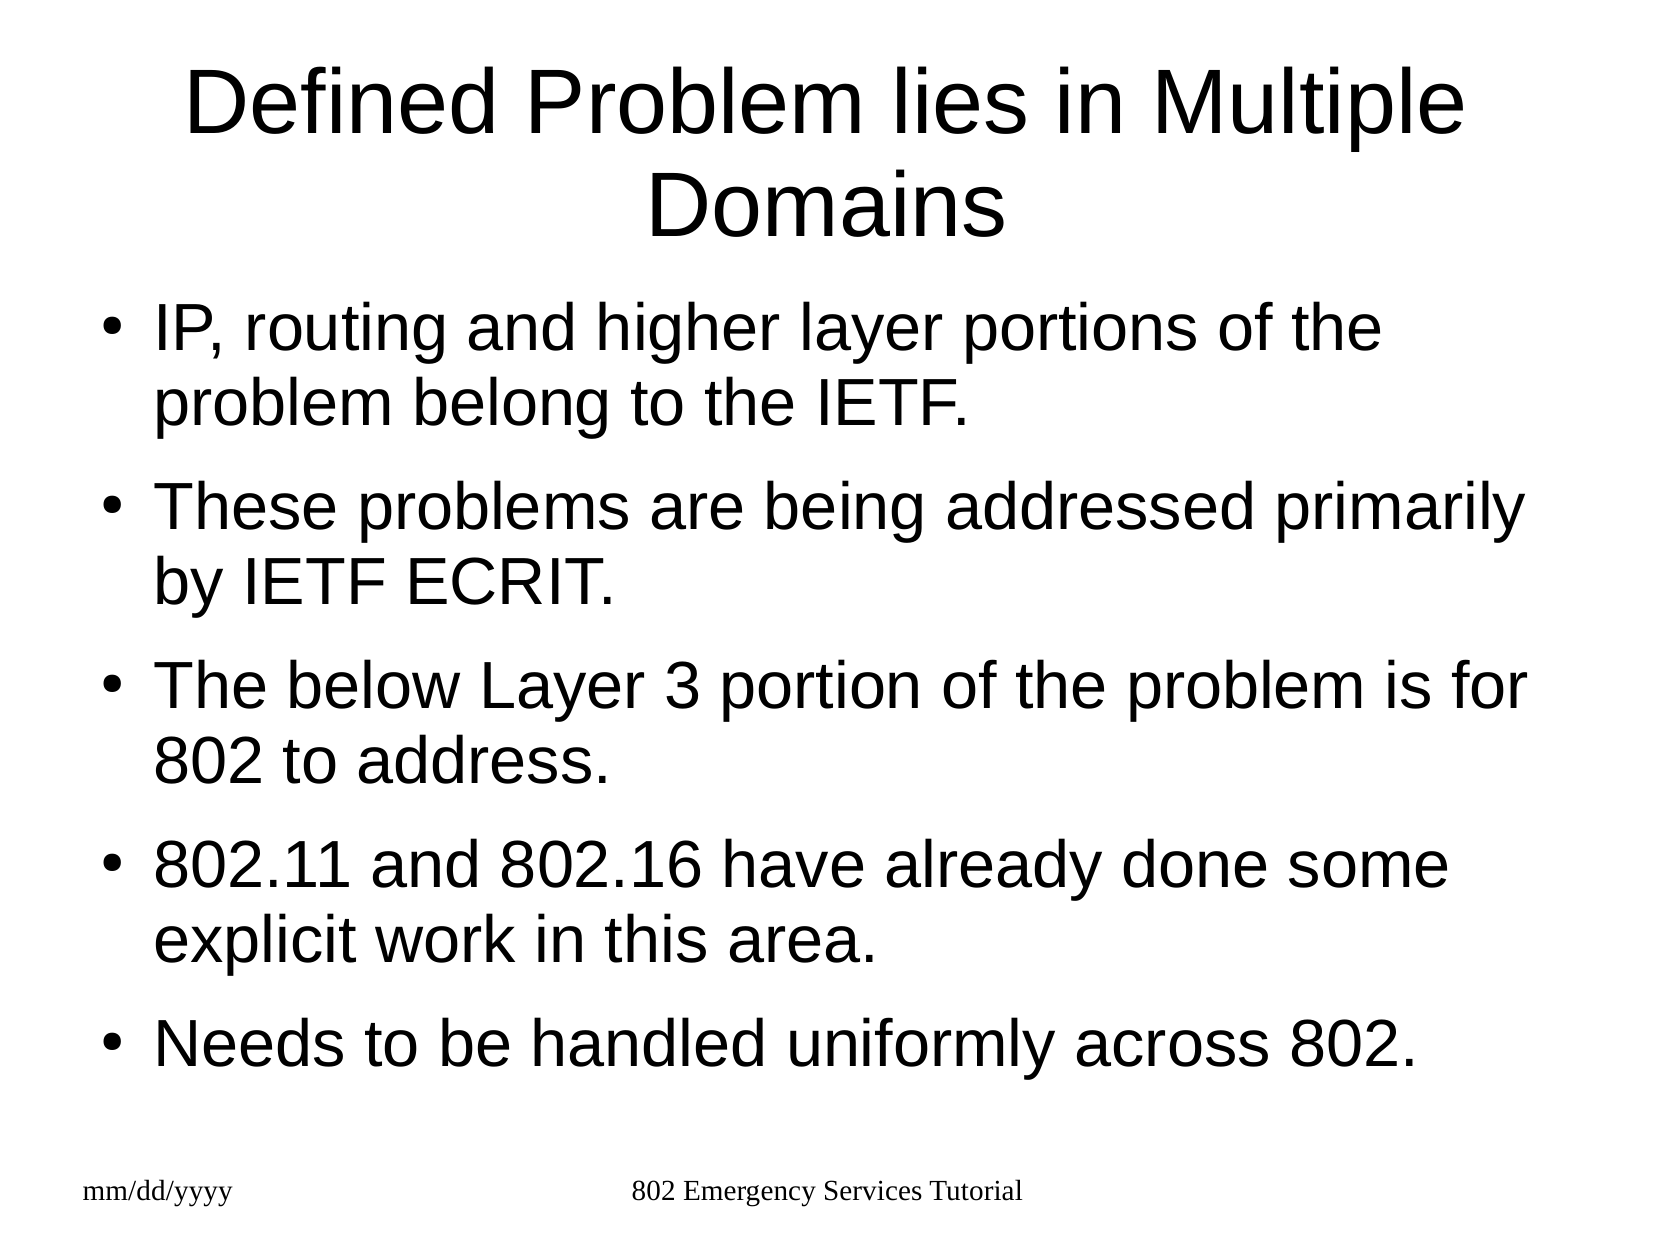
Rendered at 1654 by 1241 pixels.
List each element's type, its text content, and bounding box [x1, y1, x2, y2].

title Defined Problem lies in Multiple Domains [82, 50, 1571, 256]
list IP, routing and higher layer portions of the problem belong to the IETF. These problems are being addressed primarily by IETF ECRIT. The below Layer 3 portion of the problem is for 802 to address. 802.11 and 802.16 have already done some explicit work in this area. Needs to be handled uniformly across 802. [82, 290, 1571, 1094]
